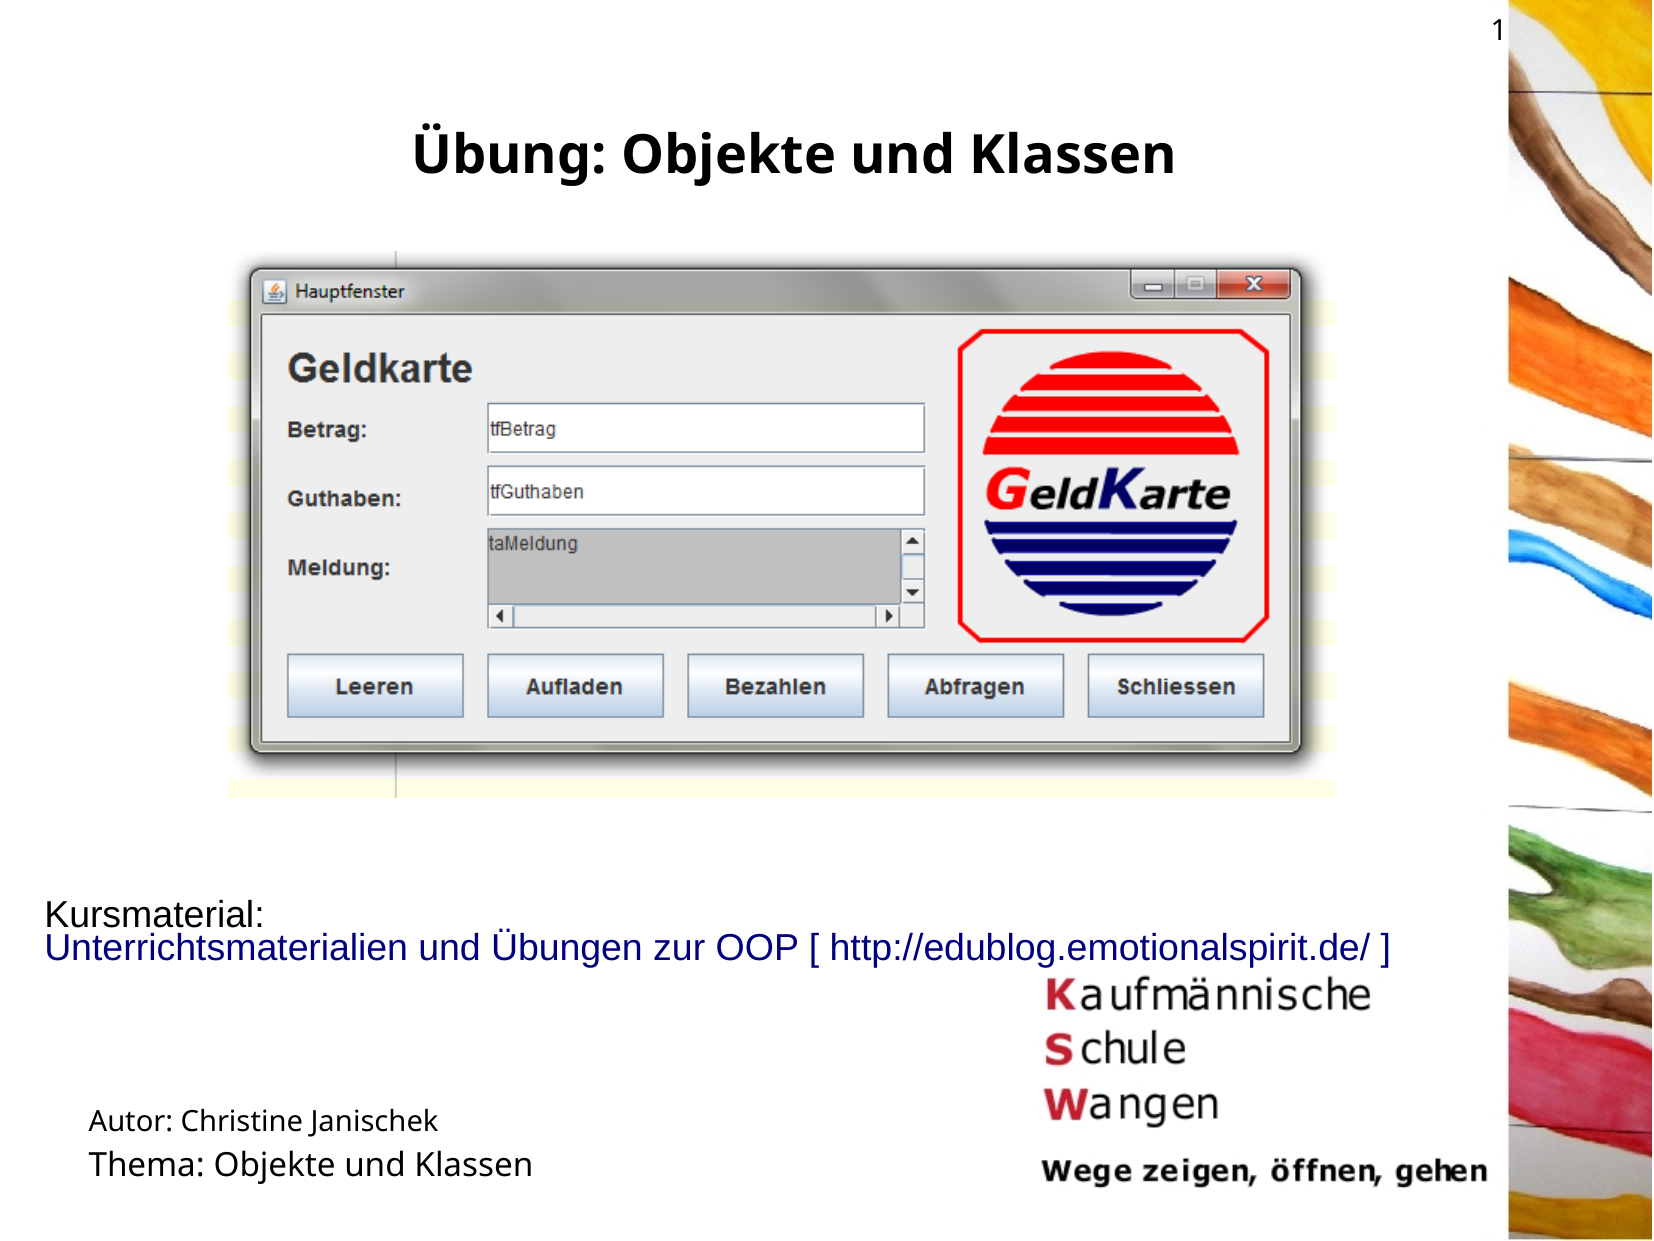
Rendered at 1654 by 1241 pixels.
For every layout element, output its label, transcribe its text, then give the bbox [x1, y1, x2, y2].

text_box Unterrichtsmaterialien und Übungen zur OOP [ http://edublog.emotionalspirit.de/ ] [29, 919, 1447, 1004]
text_box Kursmaterial: [29, 885, 296, 943]
picture [228, 0, 1652, 1241]
title Übung: Objekte und Klassen [82, 49, 1506, 257]
